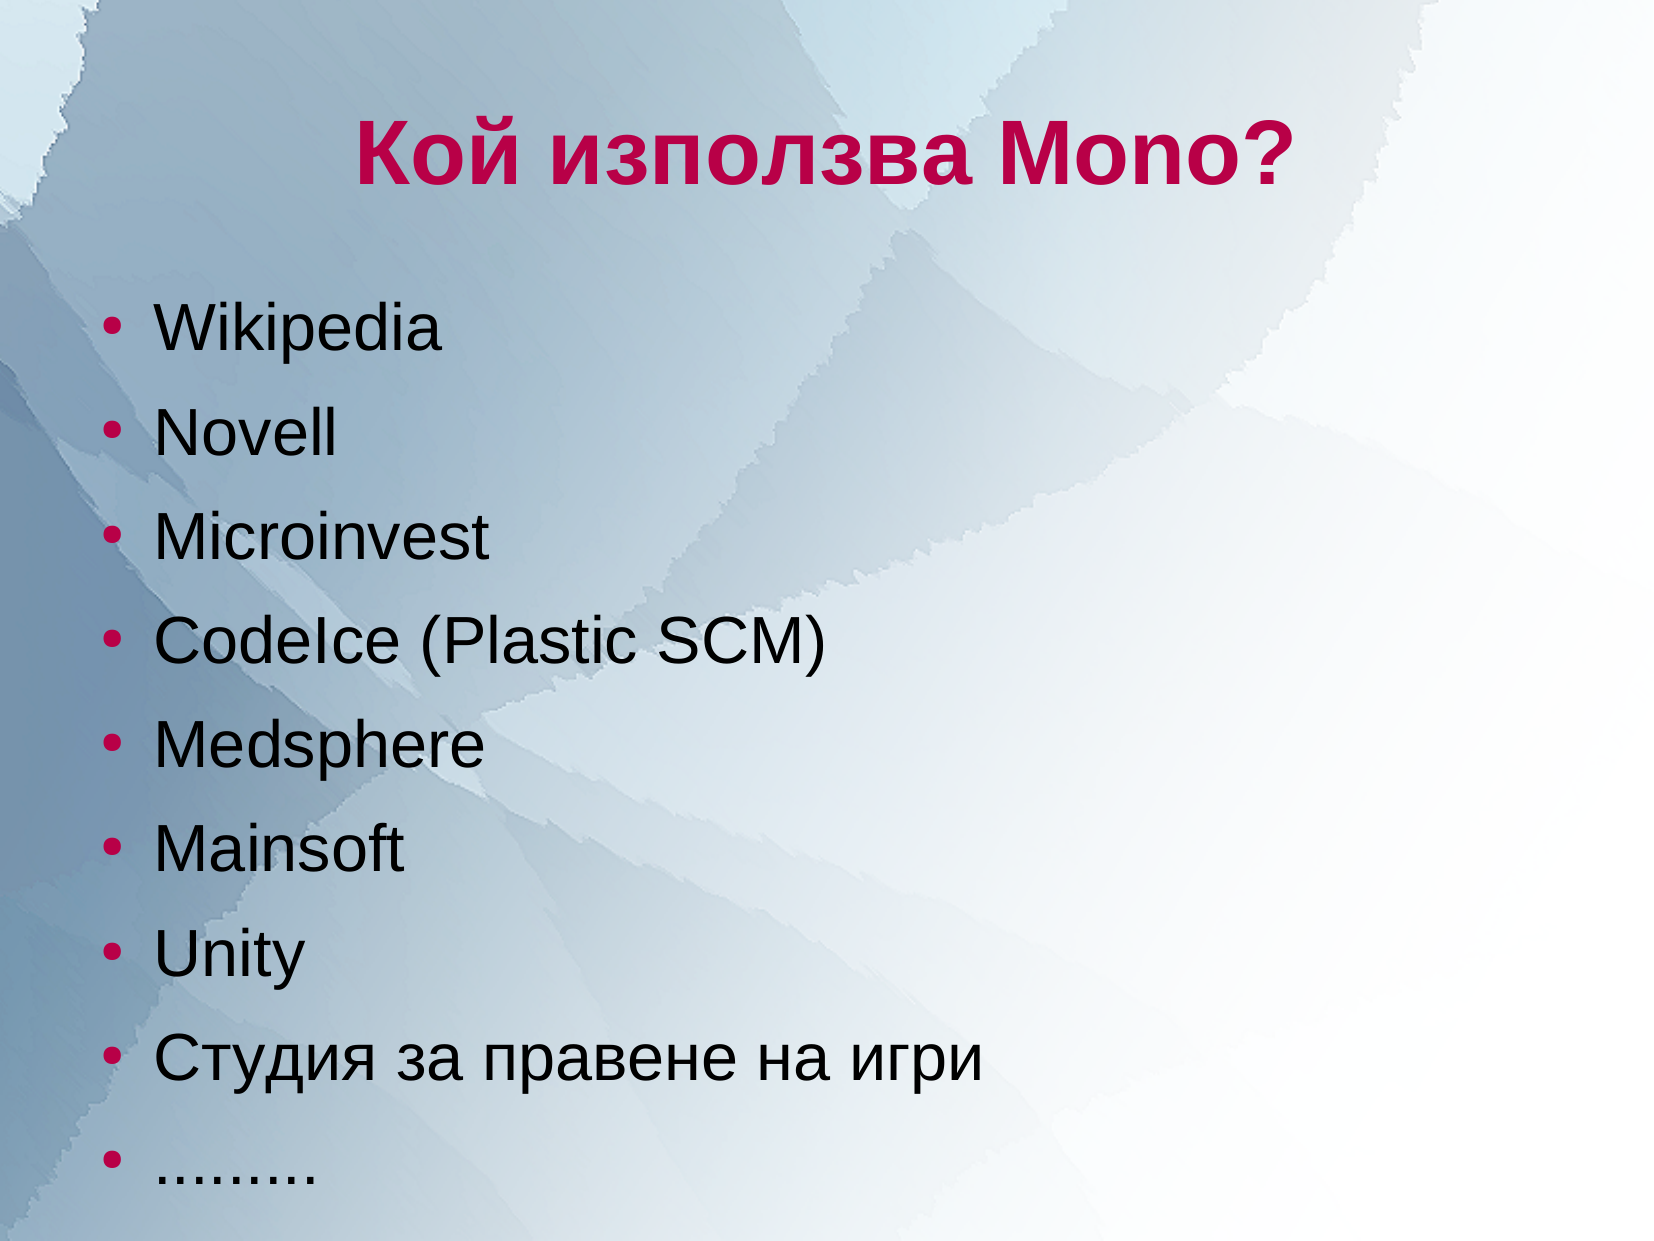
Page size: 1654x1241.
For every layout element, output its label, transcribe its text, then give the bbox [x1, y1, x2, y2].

title Кой използва Mono? [82, 56, 1571, 250]
picture [0, 0, 1654, 1241]
list Wikipedia Novell Microinvest CodeIce (Plastic SCM) Medsphere Mainsoft Unity Студия за правене на игри ......... [82, 290, 1571, 1199]
